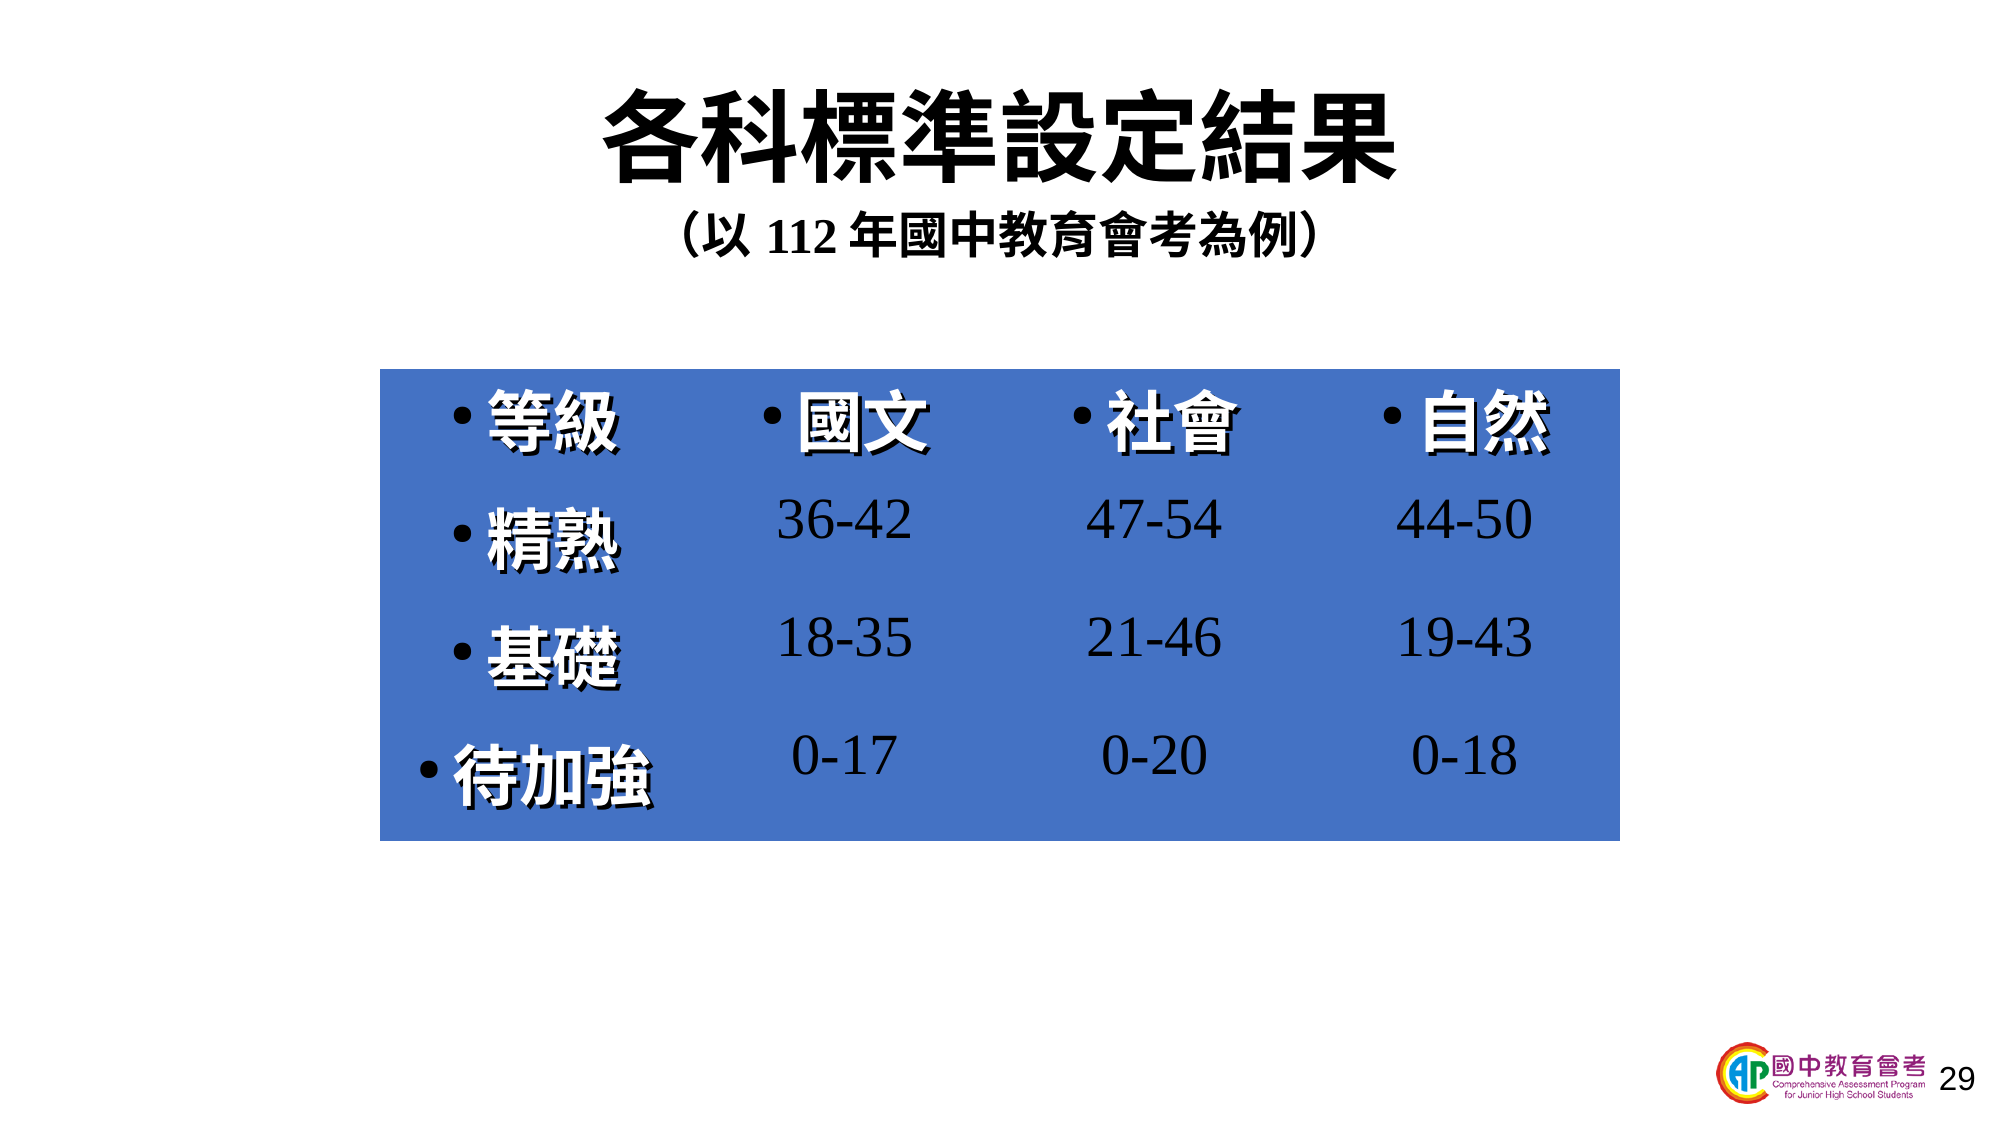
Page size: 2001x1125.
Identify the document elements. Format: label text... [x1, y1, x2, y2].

table_cell 0-17 [690, 723, 1000, 841]
table_cell 0-20 [1000, 723, 1310, 841]
table_header 國文 [690, 369, 1000, 487]
table_cell 19-43 [1310, 605, 1620, 723]
title 各科標準設定結果 （以112年國中教育會考為例） [137, 59, 1863, 278]
table_cell 0-18 [1310, 723, 1620, 841]
table_cell 18-35 [690, 605, 1000, 723]
table_cell 21-46 [1000, 605, 1310, 723]
table_header 自然 [1310, 369, 1620, 487]
table_cell 47-54 [1000, 487, 1310, 605]
table_cell 精熟 [380, 487, 690, 605]
table_cell 44-50 [1310, 487, 1620, 605]
text_box 29 [1923, 1047, 2000, 1108]
table_cell 36-42 [690, 487, 1000, 605]
table_header 等級 [380, 369, 690, 487]
table_cell 待加強 [380, 723, 690, 841]
table_cell 基礎 [380, 605, 690, 723]
table_header 社會 [1000, 369, 1310, 487]
